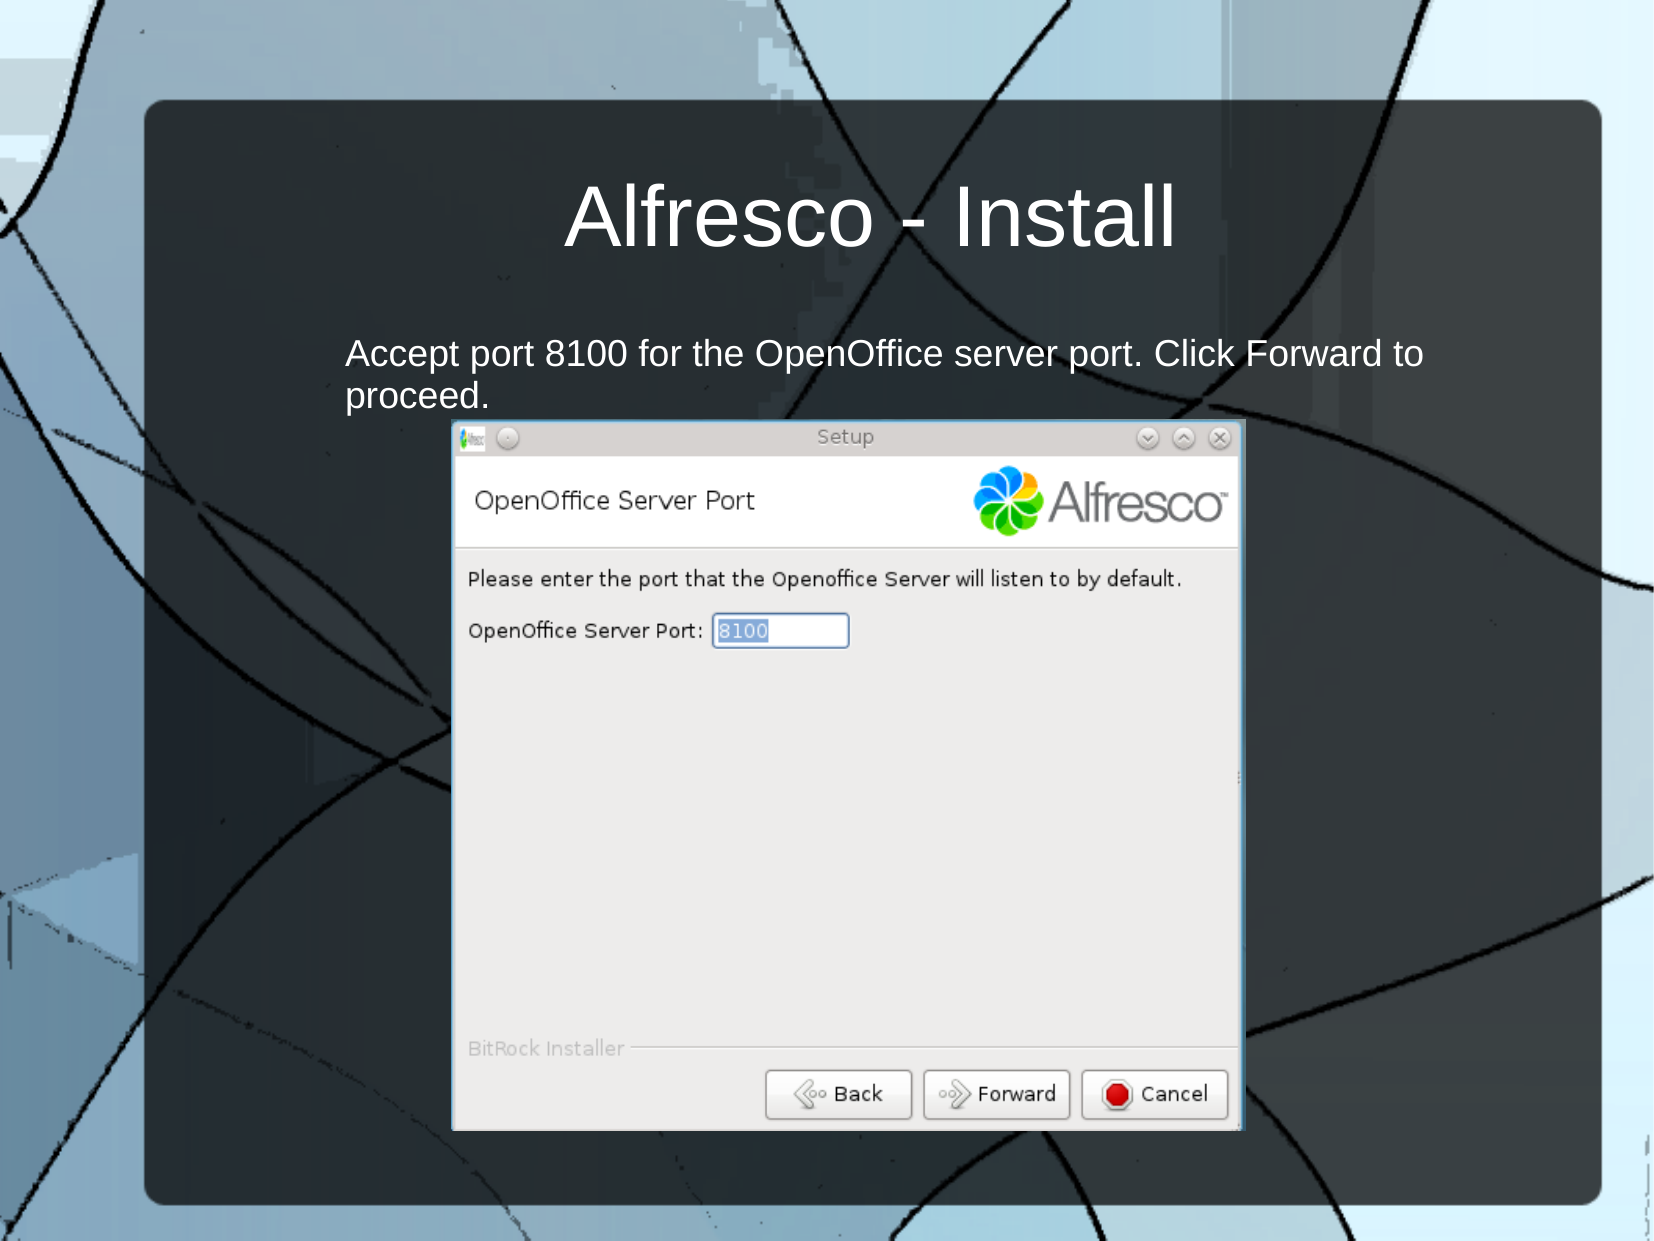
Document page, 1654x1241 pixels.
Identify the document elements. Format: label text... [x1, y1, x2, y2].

title Alfresco - Install [159, 108, 1583, 325]
picture [0, 0, 1654, 1241]
text_box Accept port 8100 for the OpenOffice server port. Click Forward to proceed. [330, 325, 1516, 595]
